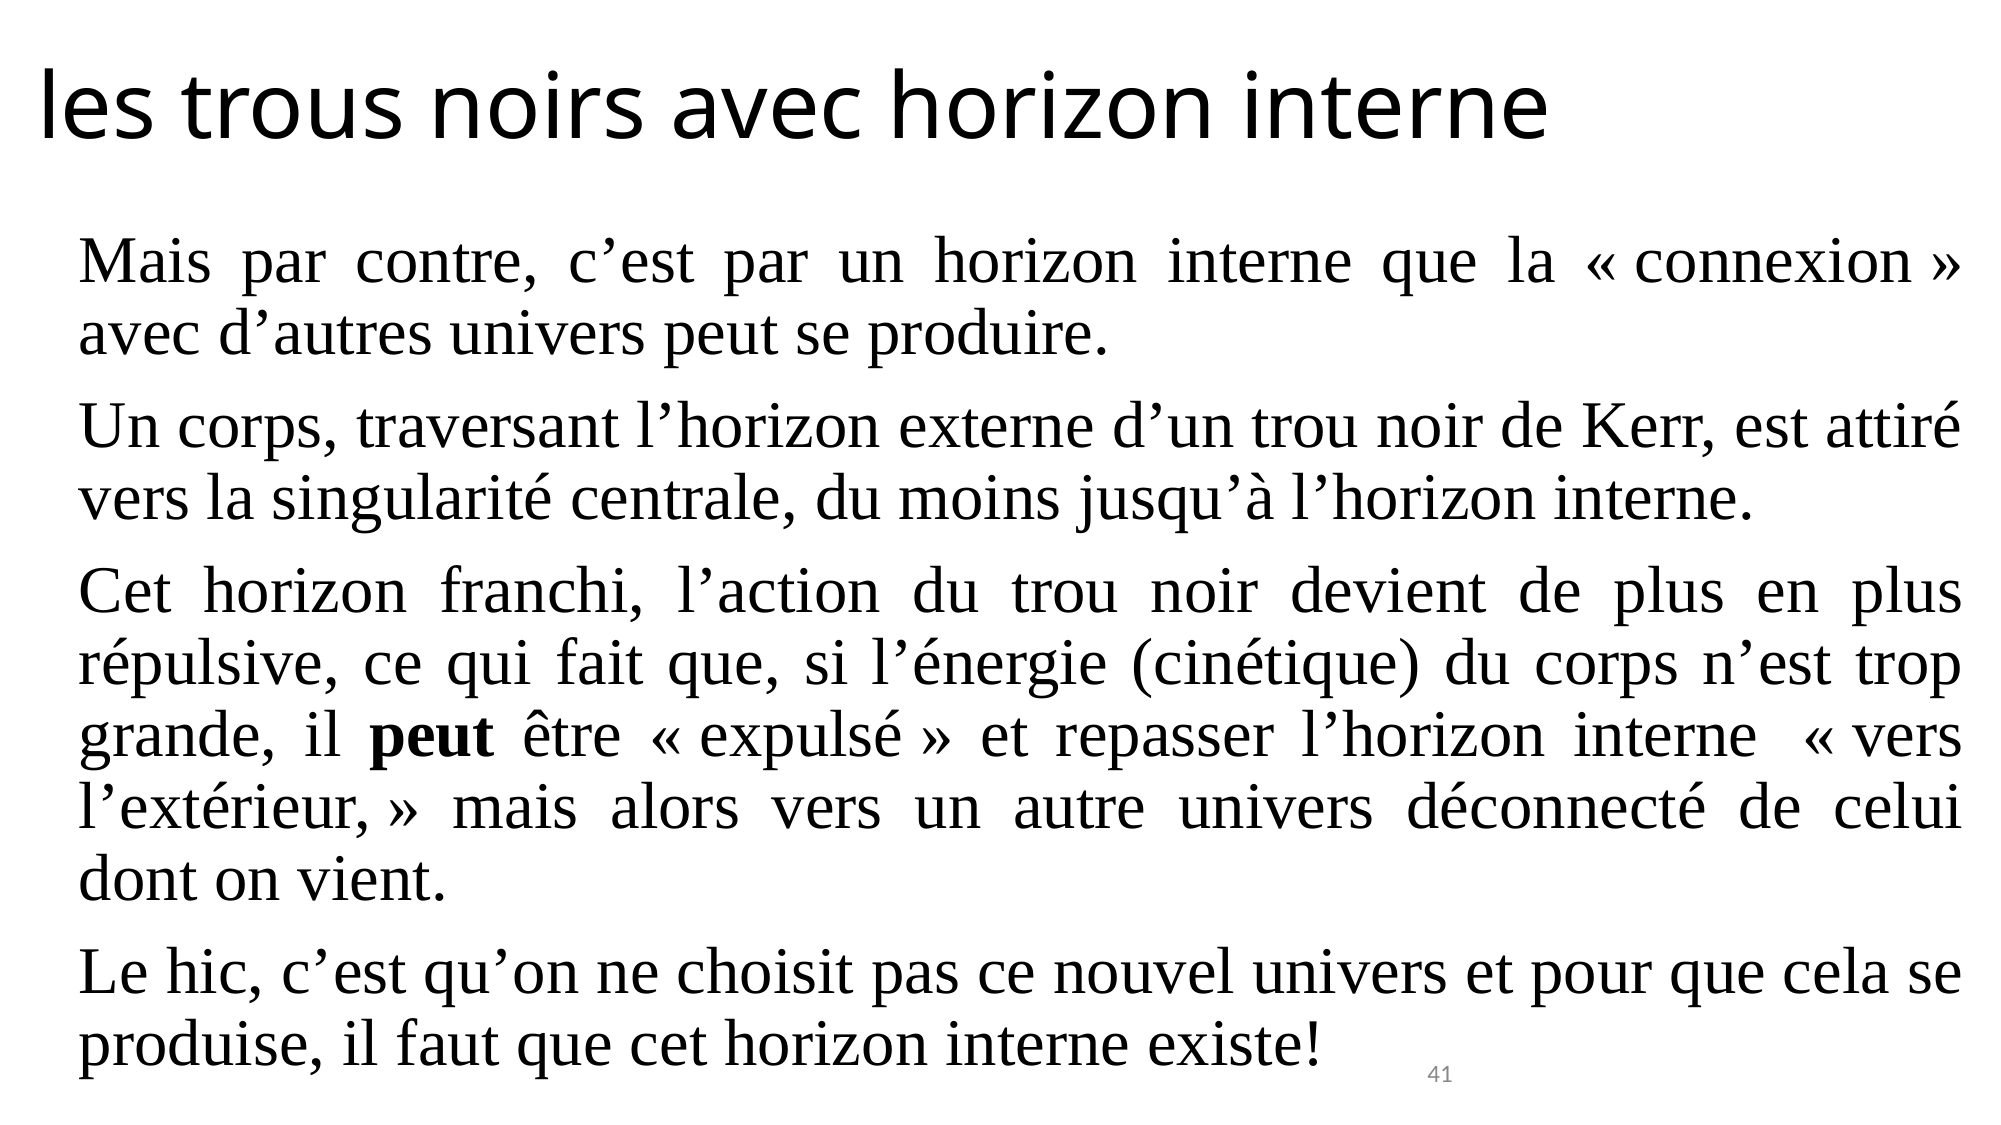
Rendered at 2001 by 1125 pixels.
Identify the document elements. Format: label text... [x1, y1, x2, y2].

text_box [1412, 1042, 1863, 1103]
list Mais par contre, c’est par un horizon interne que la « connexion » avec d’autres univers peut se produire. Un corps, traversant l’horizon externe d’un trou noir de Kerr, est attiré vers la singularité centrale, du moins jusqu’à l’horizon interne. Cet horizon franchi, l’action du trou noir devient de plus en plus répulsive, ce qui fait que, si l’énergie (cinétique) du corps n’est trop grande, il peut être « expulsé » et repasser l’horizon interne « vers l’extérieur, » mais alors vers un autre univers déconnecté de celui dont on vient. Le hic, c’est qu’on ne choisit pas ce nouvel univers et pour que cela se produise, il faut que cet horizon interne existe! [63, 217, 1983, 1125]
title les trous noirs avec horizon interne [22, 0, 2000, 218]
